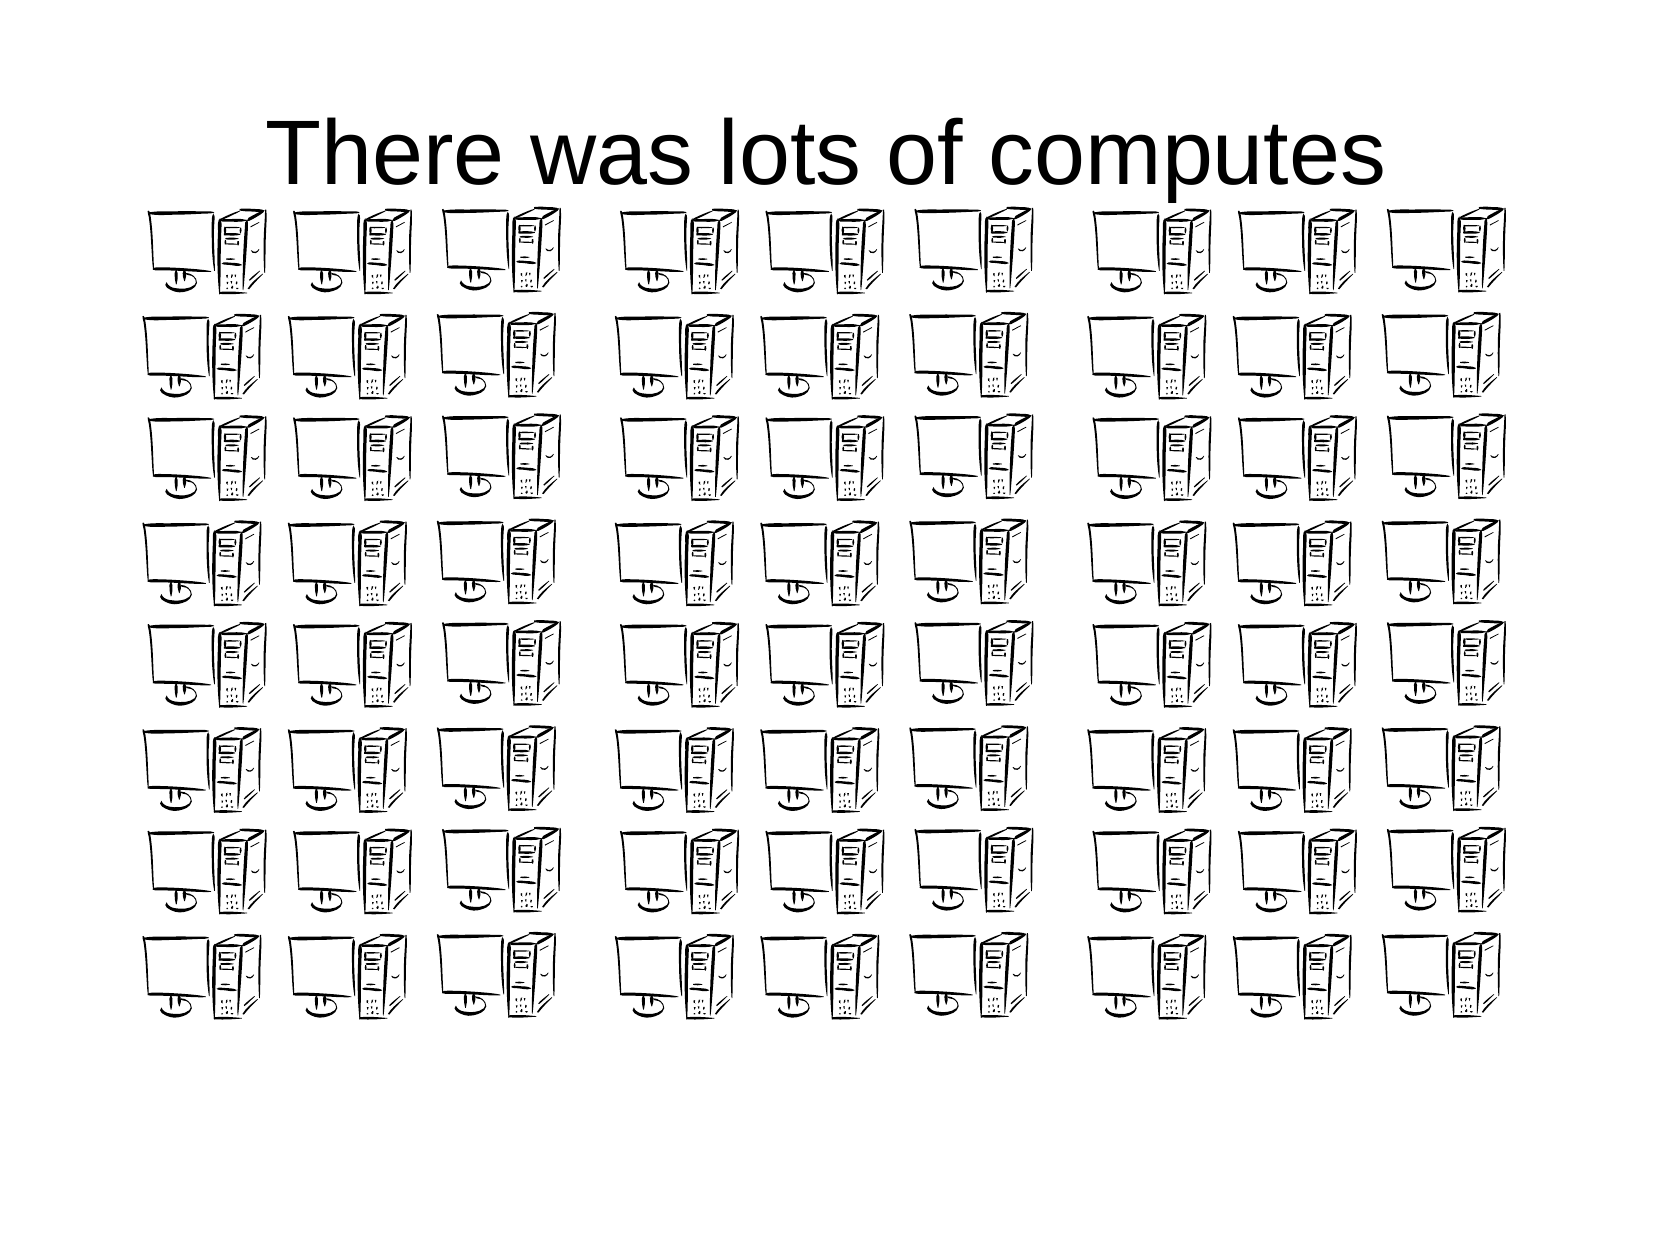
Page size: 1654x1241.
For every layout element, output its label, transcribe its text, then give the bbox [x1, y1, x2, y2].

picture [436, 725, 556, 812]
picture [1087, 313, 1207, 400]
picture [1232, 313, 1352, 400]
picture [1237, 828, 1357, 915]
picture [292, 621, 412, 708]
picture [909, 311, 1029, 398]
picture [1237, 621, 1357, 708]
picture [765, 415, 885, 502]
picture [1092, 621, 1212, 708]
picture [1092, 208, 1212, 295]
picture [914, 206, 1034, 293]
picture [619, 621, 740, 708]
picture [1232, 727, 1352, 813]
picture [909, 725, 1029, 812]
picture [441, 413, 562, 500]
picture [1237, 415, 1357, 502]
picture [1232, 933, 1352, 1020]
picture [1237, 208, 1357, 295]
picture [765, 208, 885, 295]
picture [1087, 933, 1207, 1020]
picture [142, 520, 262, 607]
picture [287, 933, 407, 1020]
picture [1087, 727, 1207, 813]
picture [441, 206, 562, 293]
picture [292, 208, 412, 295]
picture [760, 933, 880, 1020]
picture [760, 520, 880, 607]
picture [1381, 931, 1501, 1018]
picture [909, 931, 1029, 1018]
picture [914, 826, 1034, 913]
picture [287, 727, 407, 813]
picture [292, 828, 412, 915]
picture [1386, 620, 1506, 706]
picture [1381, 518, 1501, 605]
picture [760, 727, 880, 813]
picture [441, 826, 562, 913]
picture [765, 621, 885, 708]
picture [614, 727, 734, 813]
picture [914, 620, 1034, 706]
picture [142, 313, 262, 400]
picture [614, 520, 734, 607]
picture [1381, 311, 1501, 398]
picture [760, 313, 880, 400]
picture [1386, 413, 1506, 500]
picture [614, 933, 734, 1020]
picture [441, 620, 562, 706]
picture [909, 518, 1029, 605]
picture [1386, 206, 1506, 293]
picture [765, 828, 885, 915]
picture [147, 415, 267, 502]
picture [1232, 520, 1352, 607]
picture [1386, 826, 1506, 913]
picture [292, 415, 412, 502]
picture [436, 311, 556, 398]
picture [287, 313, 407, 400]
picture [1092, 828, 1212, 915]
title There was lots of computes [82, 56, 1571, 250]
picture [147, 208, 267, 295]
picture [1381, 725, 1501, 812]
picture [619, 208, 740, 295]
picture [142, 933, 262, 1020]
picture [614, 313, 734, 400]
picture [147, 828, 267, 915]
picture [1092, 415, 1212, 502]
picture [436, 931, 556, 1018]
picture [147, 621, 267, 708]
picture [436, 518, 556, 605]
picture [287, 520, 407, 607]
picture [619, 415, 740, 502]
picture [619, 828, 740, 915]
picture [142, 727, 262, 813]
picture [914, 413, 1034, 500]
picture [1087, 520, 1207, 607]
